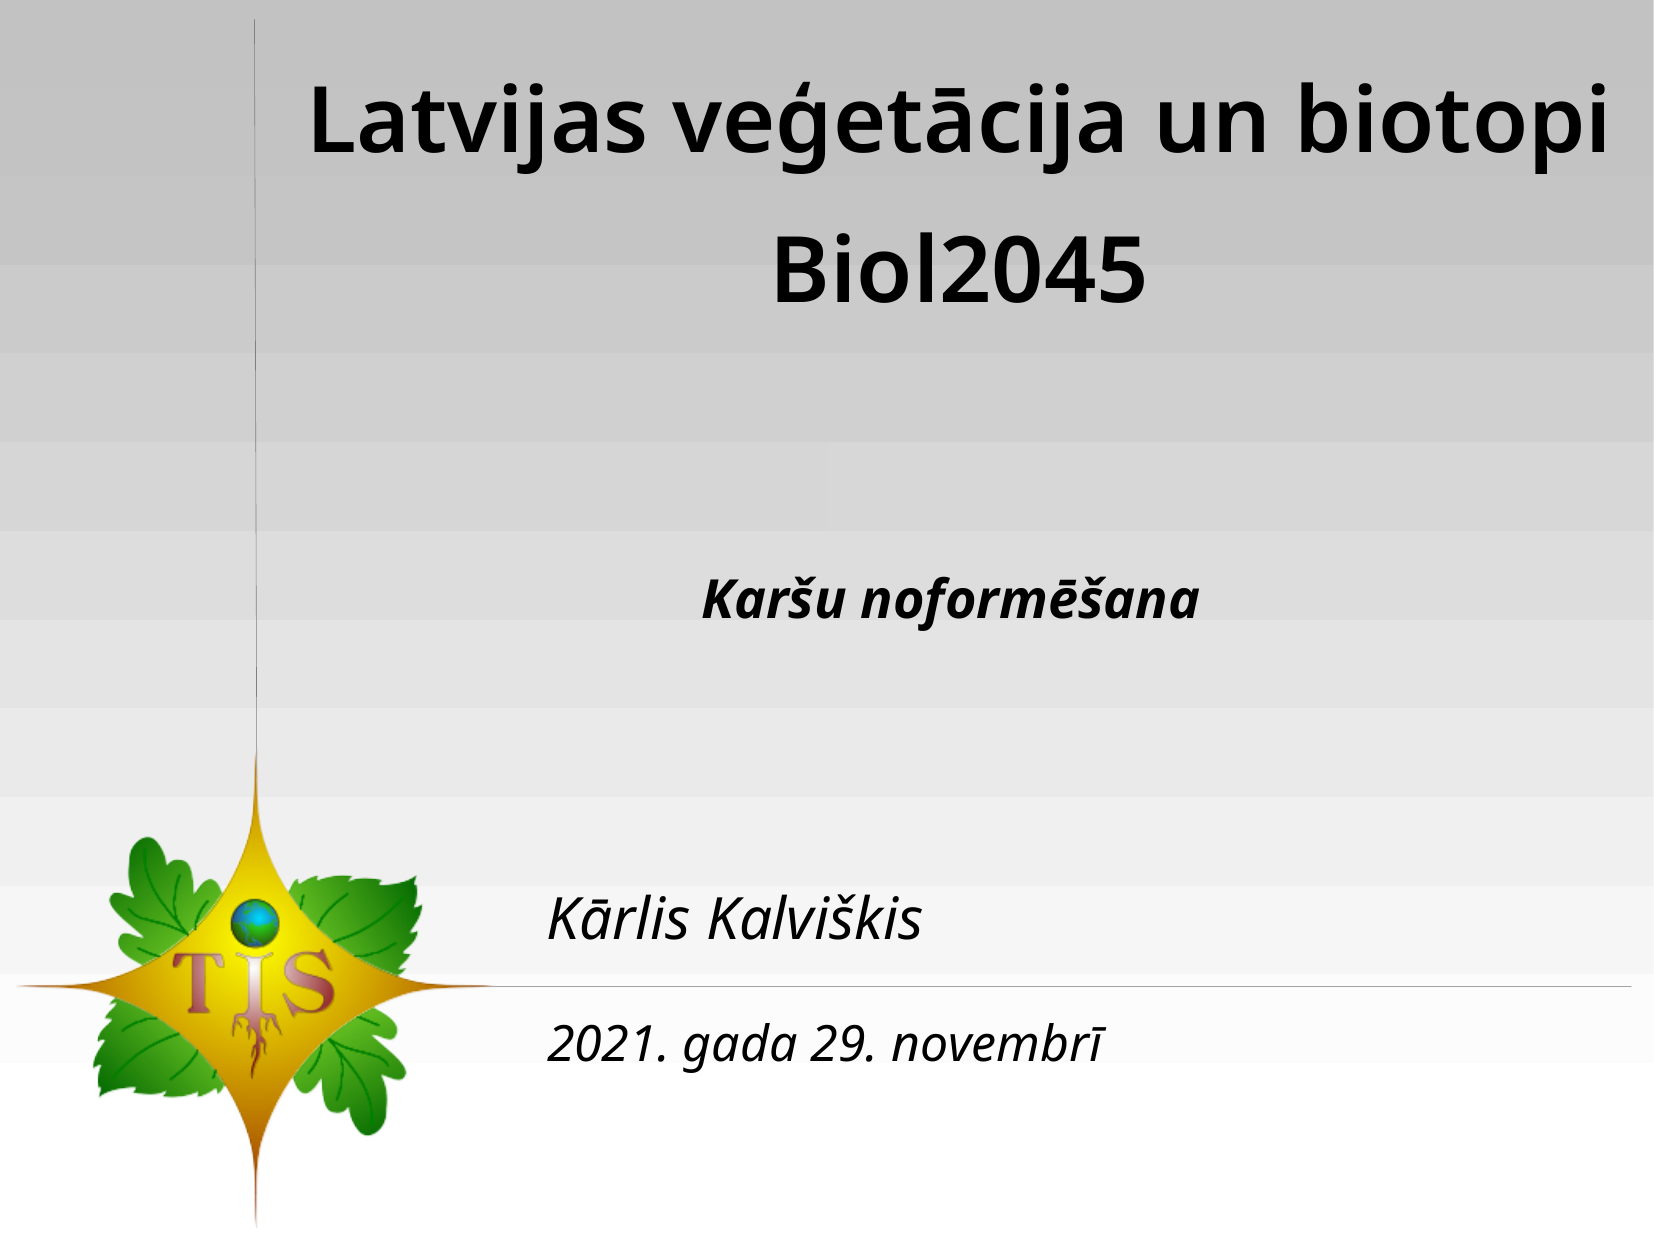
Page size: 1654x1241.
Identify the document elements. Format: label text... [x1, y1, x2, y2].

title Karšu noformēšana [295, 324, 1607, 857]
text_box Kārlis Kalviškis [546, 886, 1535, 957]
picture [0, 0, 1654, 1241]
text_box 2021. gada 29. novembrī [547, 1007, 1148, 1128]
